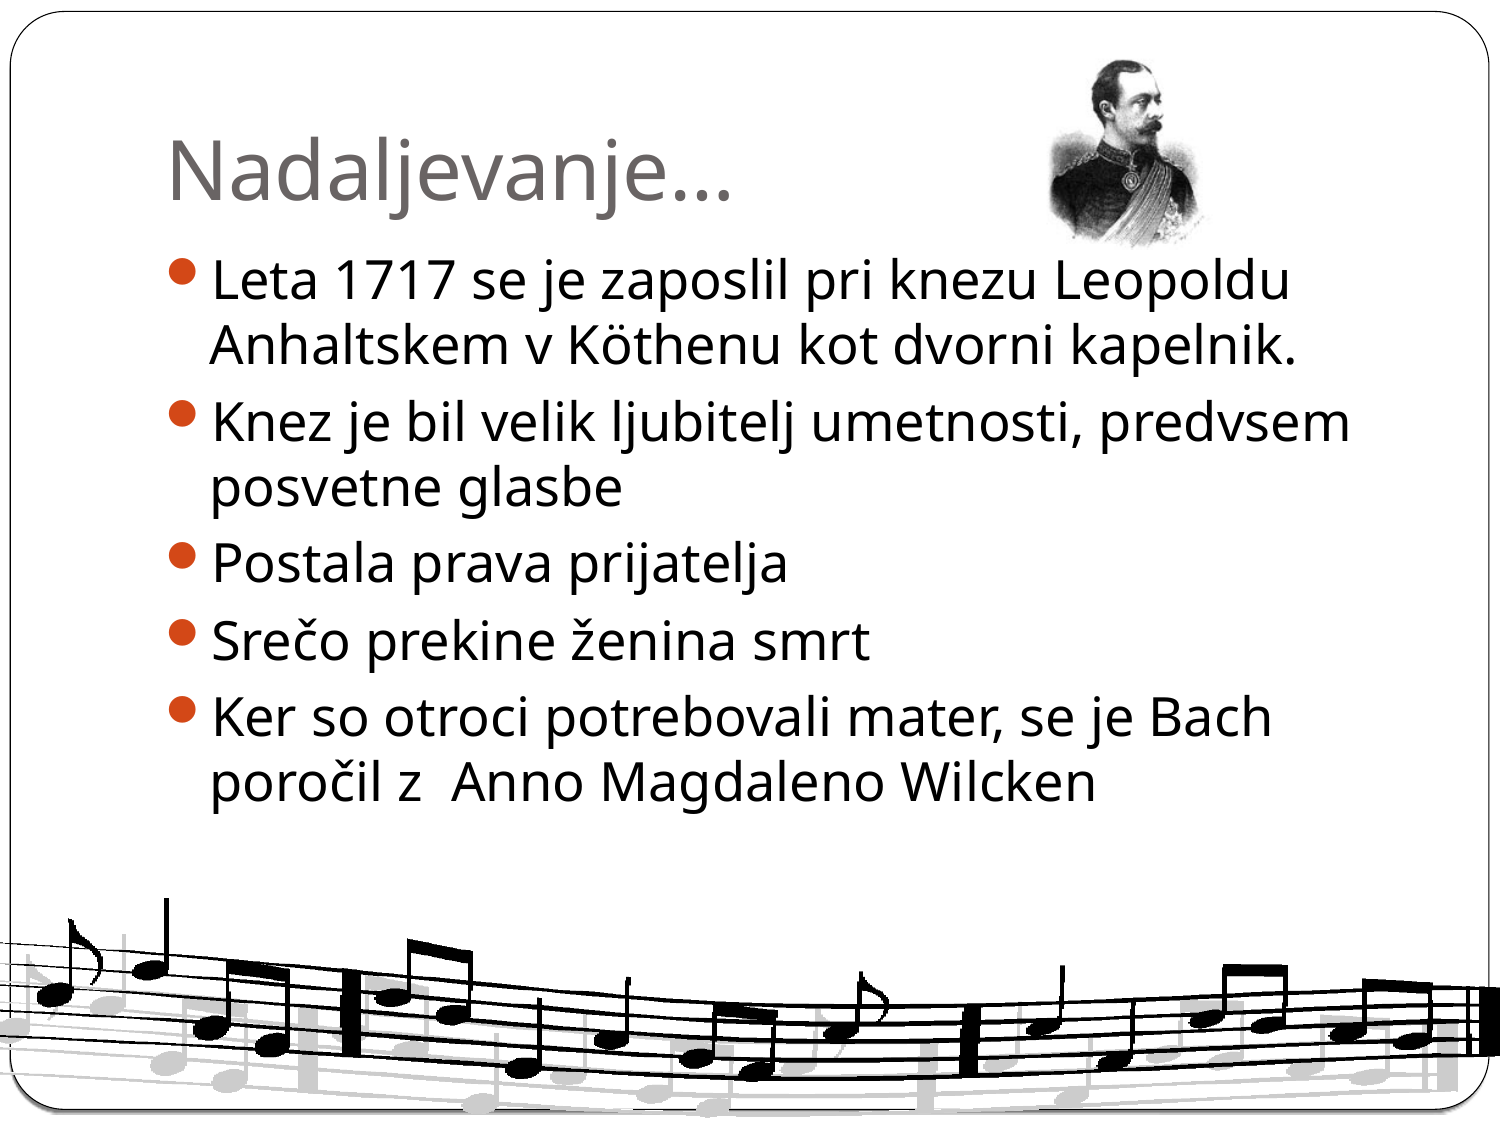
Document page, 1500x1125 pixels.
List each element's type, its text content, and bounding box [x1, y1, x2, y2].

picture [1037, 49, 1220, 250]
list Leta 1717 se je zaposlil pri knezu Leopoldu Anhaltskem v Köthenu kot dvorni kapelnik. Knez je bil velik ljubitelj umetnosti, predvsem posvetne glasbe Postala prava prijatelja Srečo prekine ženina smrt Ker so otroci potrebovali mater, se je Bach poročil z Anno Magdaleno Wilcken [150, 237, 1425, 869]
title Nadaljevanje… [150, 45, 1425, 233]
picture [0, 869, 1500, 1125]
